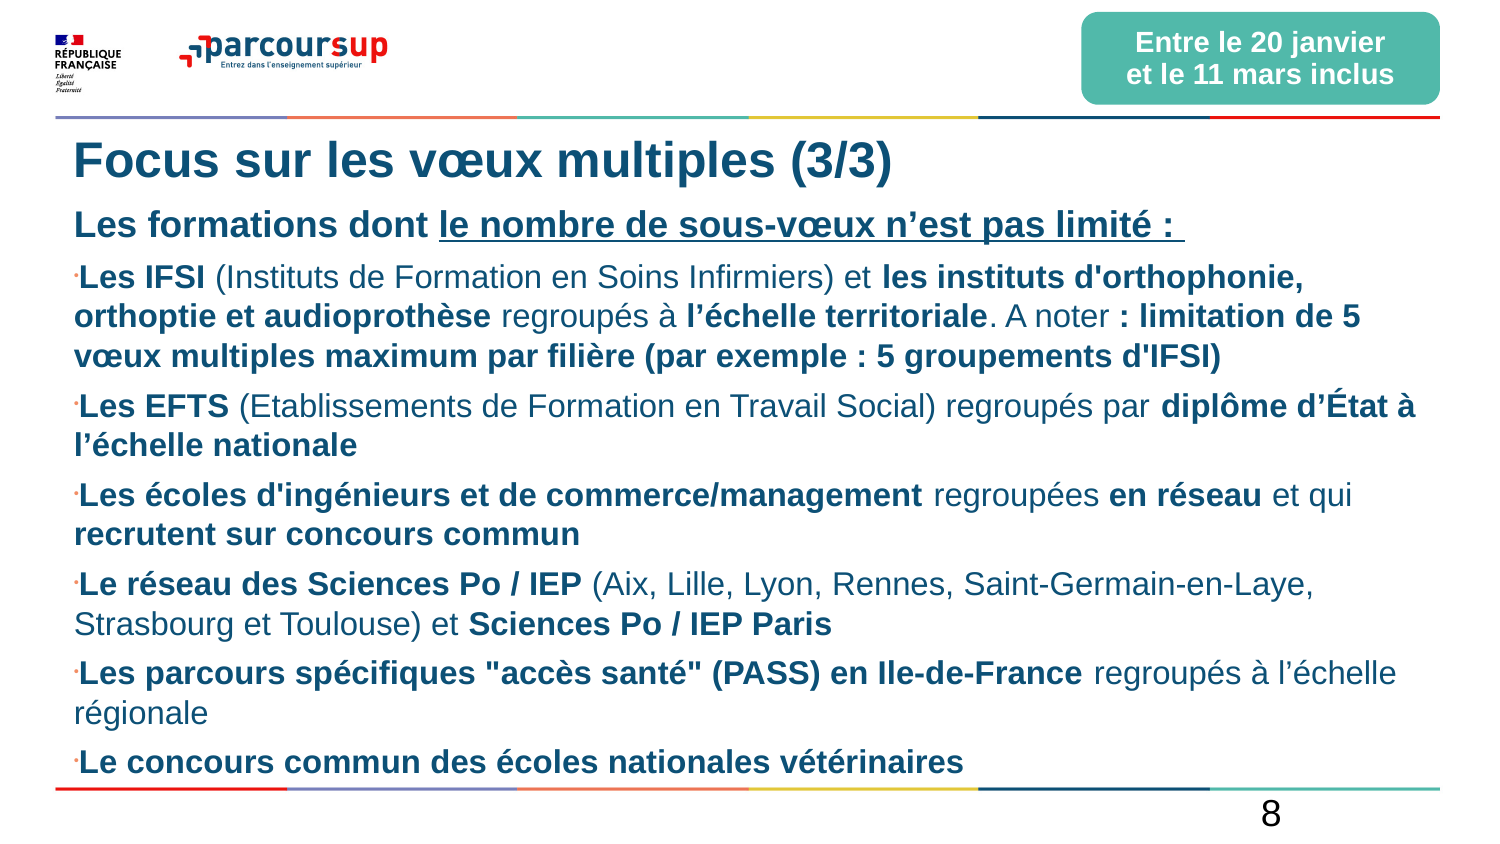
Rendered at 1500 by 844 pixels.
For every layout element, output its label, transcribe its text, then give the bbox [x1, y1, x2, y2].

text_box Entre le 20 janvier et le 11 mars inclus [1083, 14, 1438, 103]
text_box [1246, 784, 1438, 844]
list Les formations dont le nombre de sous-vœux n’est pas limité : Les IFSI (Instituts de Formation en Soins Infirmiers) et les instituts d'orthophonie, orthoptie et audioprothèse regroupés à l’échelle territoriale. A noter : limitation de 5 vœux multiples maximum par filière (par exemple : 5 groupements d'IFSI) Les EFTS (Etablissements de Formation en Travail Social) regroupés par diplôme d’État à l’échelle nationale Les écoles d'ingénieurs et de commerce/management regroupées en réseau et qui recrutent sur concours commun Le réseau des Sciences Po / IEP (Aix, Lille, Lyon, Rennes, Saint-Germain-en-Laye, Strasbourg et Toulouse) et Sciences Po / IEP Paris Les parcours spécifiques "accès santé" (PASS) en Ile-de-France regroupés à l’échelle régionale Le concours commun des écoles nationales vétérinaires [59, 193, 1441, 793]
title Focus sur les vœux multiples (3/3) [59, 126, 1441, 193]
